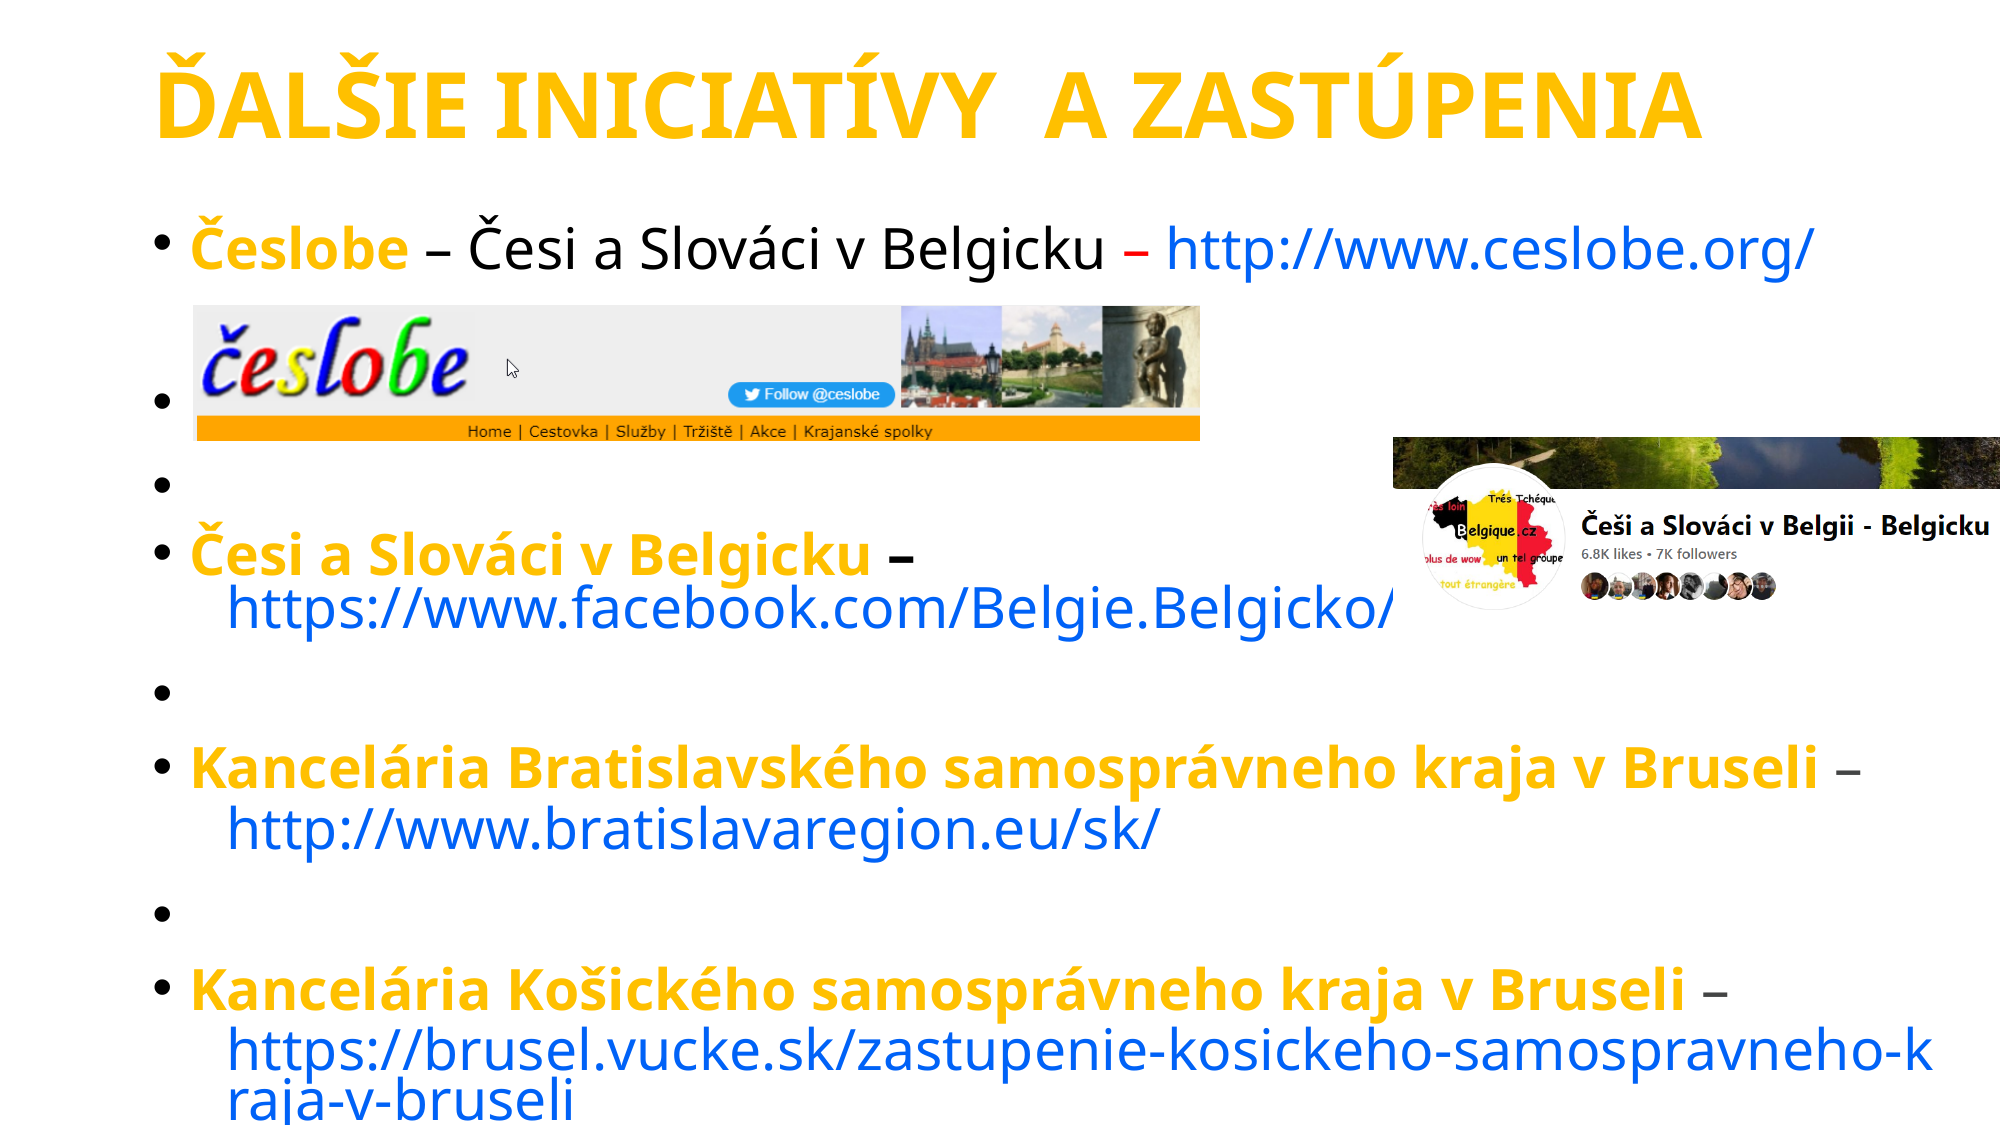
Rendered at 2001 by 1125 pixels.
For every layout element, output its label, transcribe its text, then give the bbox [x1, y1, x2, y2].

list Česlobe – Česi a Slováci v Belgicku – http://www.ceslobe.org/ Česi a Slováci v Belgicku –https://www.facebook.com/Belgie.Belgicko/ Kancelária Bratislavského samosprávneho kraja v Bruseli –http://www.bratislavaregion.eu/sk/ Kancelária Košického samosprávneho kraja v Bruseli –https://brusel.vucke.sk/zastupenie-kosickeho-samospravneho-kraja-v-bruseli [137, 218, 1944, 1099]
title ĎALŠIE INICIATÍVY A ZASTÚPENIA [137, 0, 1863, 218]
picture [1393, 437, 2000, 614]
picture [193, 305, 1200, 441]
